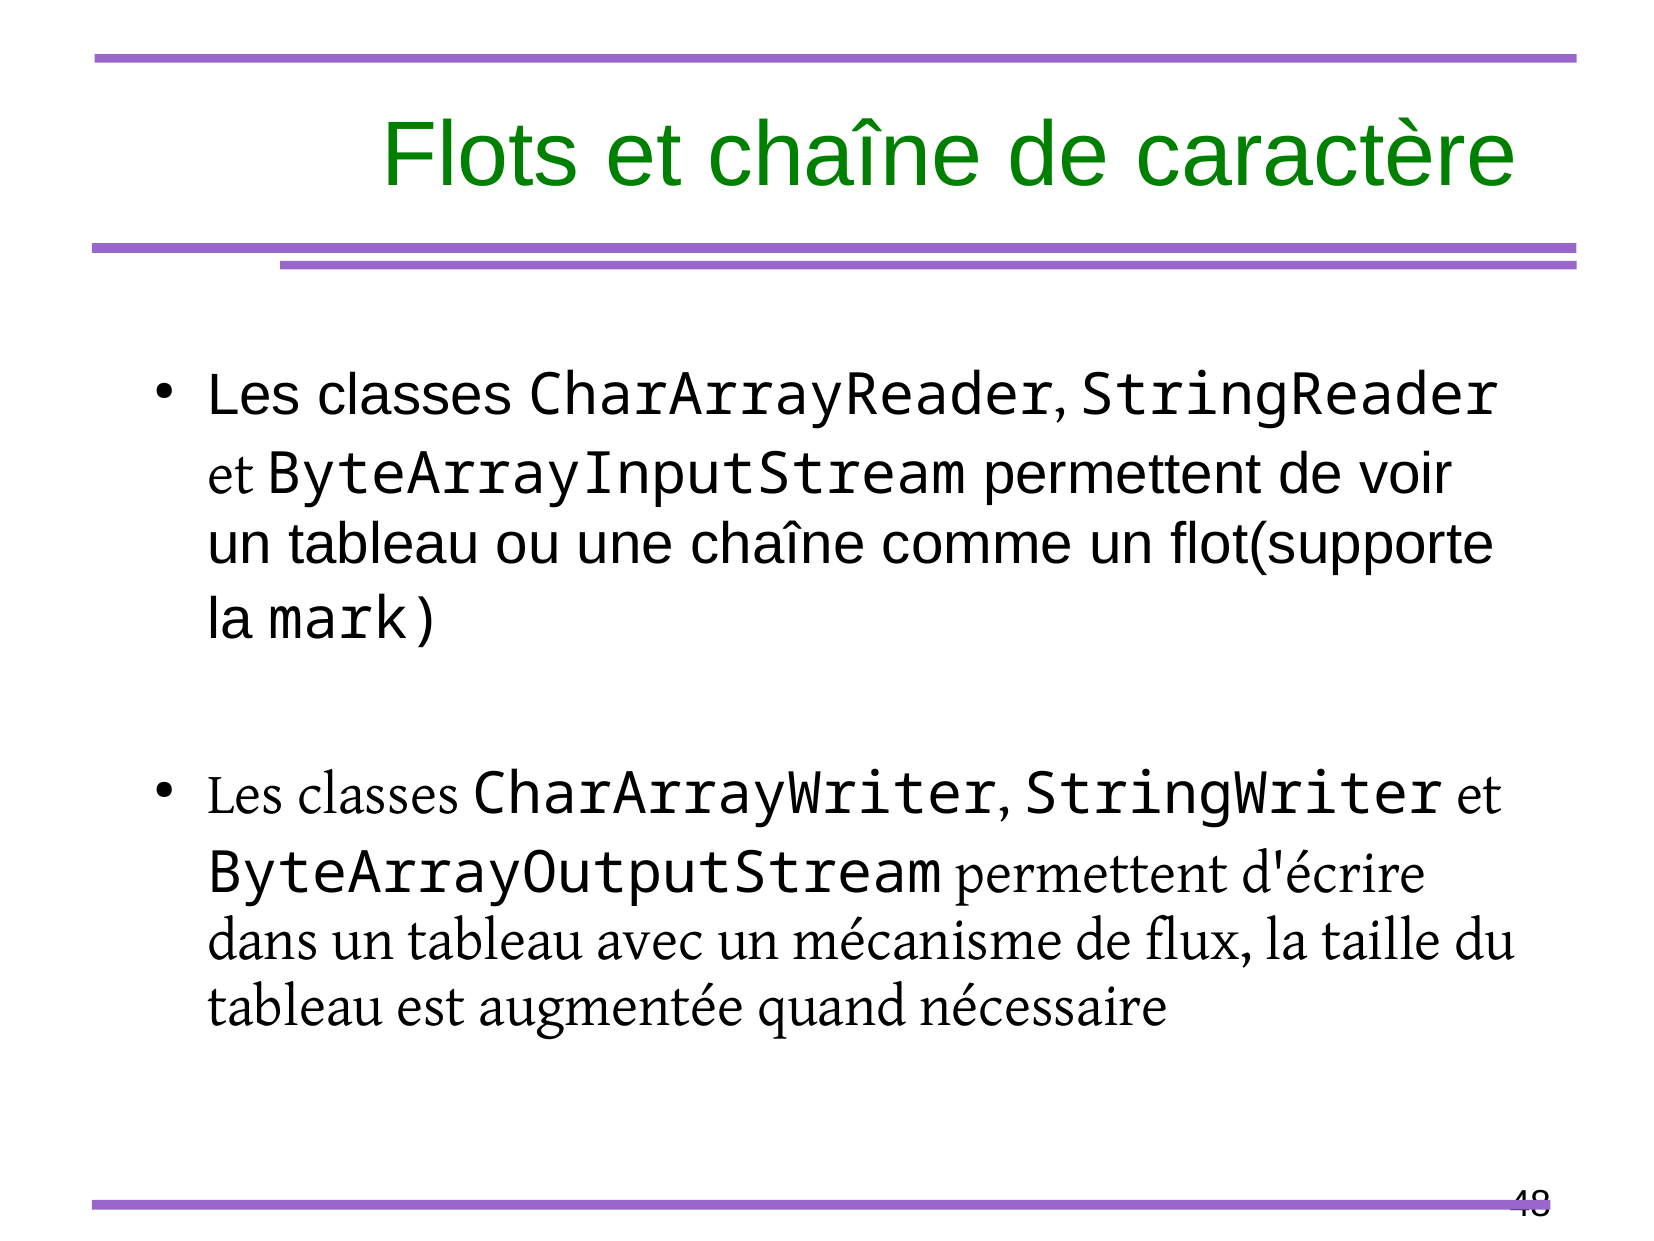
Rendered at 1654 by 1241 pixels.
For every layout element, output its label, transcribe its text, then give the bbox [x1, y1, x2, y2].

list Les classes CharArrayReader, StringReader et ByteArrayInputStream permettent de voir un tableau ou une chaîne comme un flot(supporte la mark) Les classes CharArrayWriter, StringWriter et ByteArrayOutputStream permettent d'écrire dans un tableau avec un mécanisme de flux, la taille du tableau est augmentée quand nécessaire [121, 344, 1534, 1127]
title Flots et chaîne de caractère [121, 49, 1534, 257]
